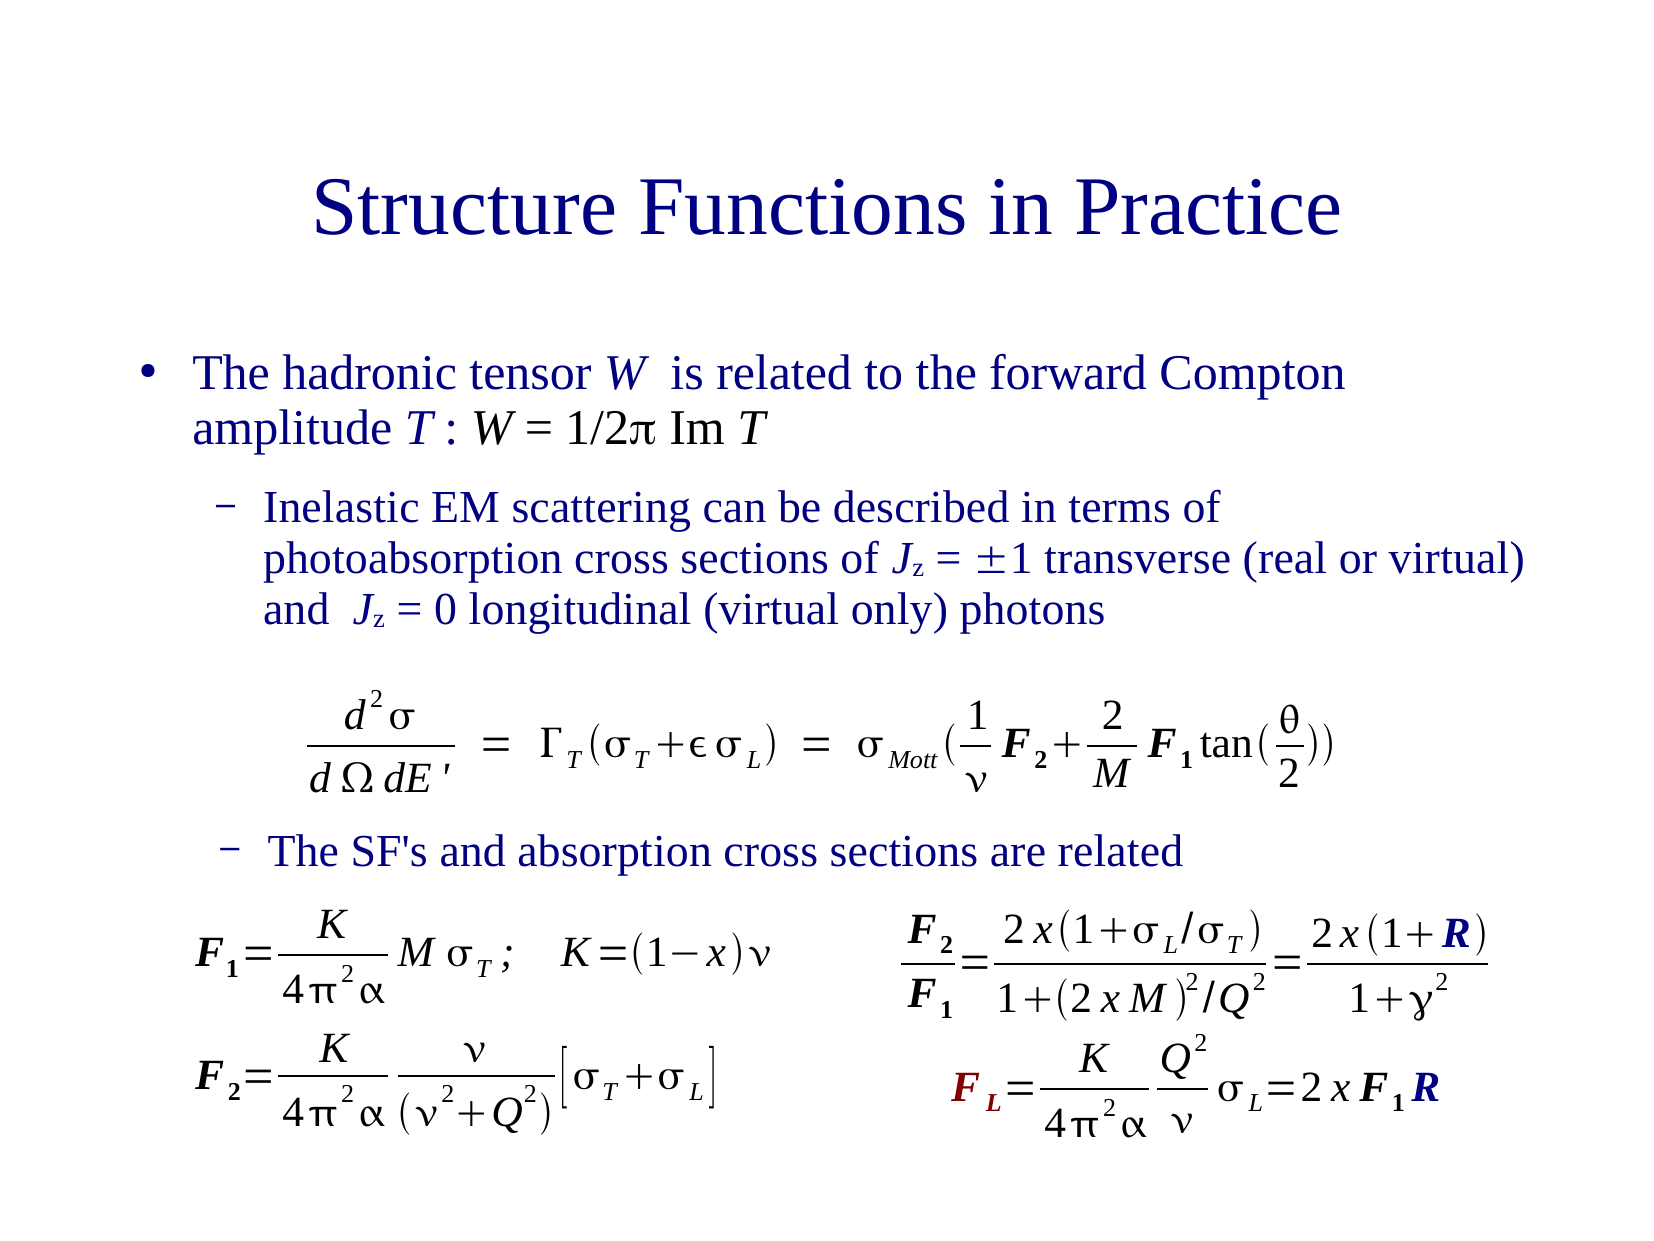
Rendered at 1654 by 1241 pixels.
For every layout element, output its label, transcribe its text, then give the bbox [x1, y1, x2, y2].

chart [888, 900, 1502, 1150]
list The hadronic tensor W is related to the forward Compton amplitude T : W = 1/2 Im T Inelastic EM scattering can be described in terms of photoabsorption cross sections of Jz = ±1 transverse (real or virtual) and Jz = 0 longitudinal (virtual only) photons [121, 344, 1534, 677]
list The SF's and absorption cross sections are related [126, 825, 1539, 901]
chart [293, 684, 1346, 804]
title Structure Functions in Practice [121, 102, 1534, 311]
chart [180, 900, 784, 1139]
